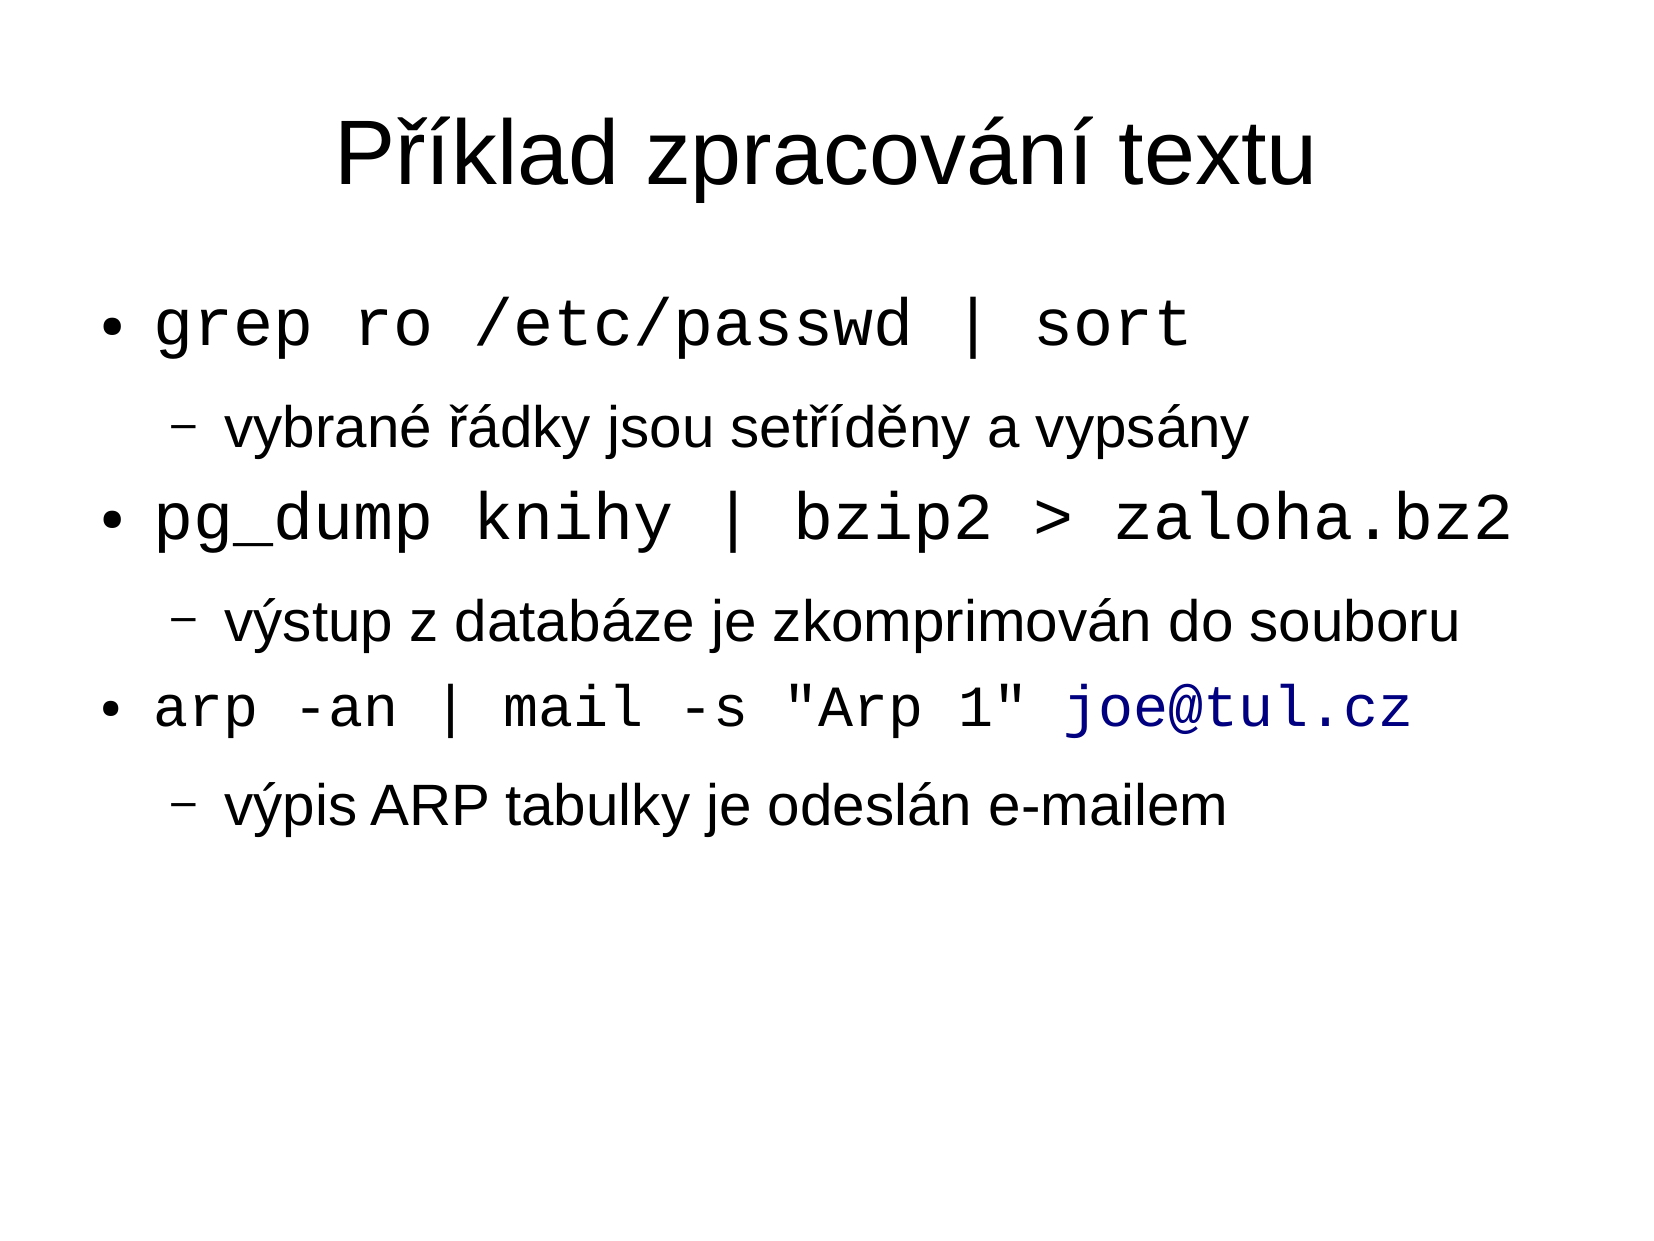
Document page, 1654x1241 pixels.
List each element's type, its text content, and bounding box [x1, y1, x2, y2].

list grep ro /etc/passwd | sort vybrané řádky jsou setříděny a vypsány pg_dump knihy | bzip2 > zaloha.bz2 výstup z databáze je zkomprimován do souboru arp -an | mail -s "Arp 1" joe@tul.cz výpis ARP tabulky je odeslán e-mailem [82, 290, 1571, 1109]
title Příklad zpracování textu [82, 49, 1571, 257]
